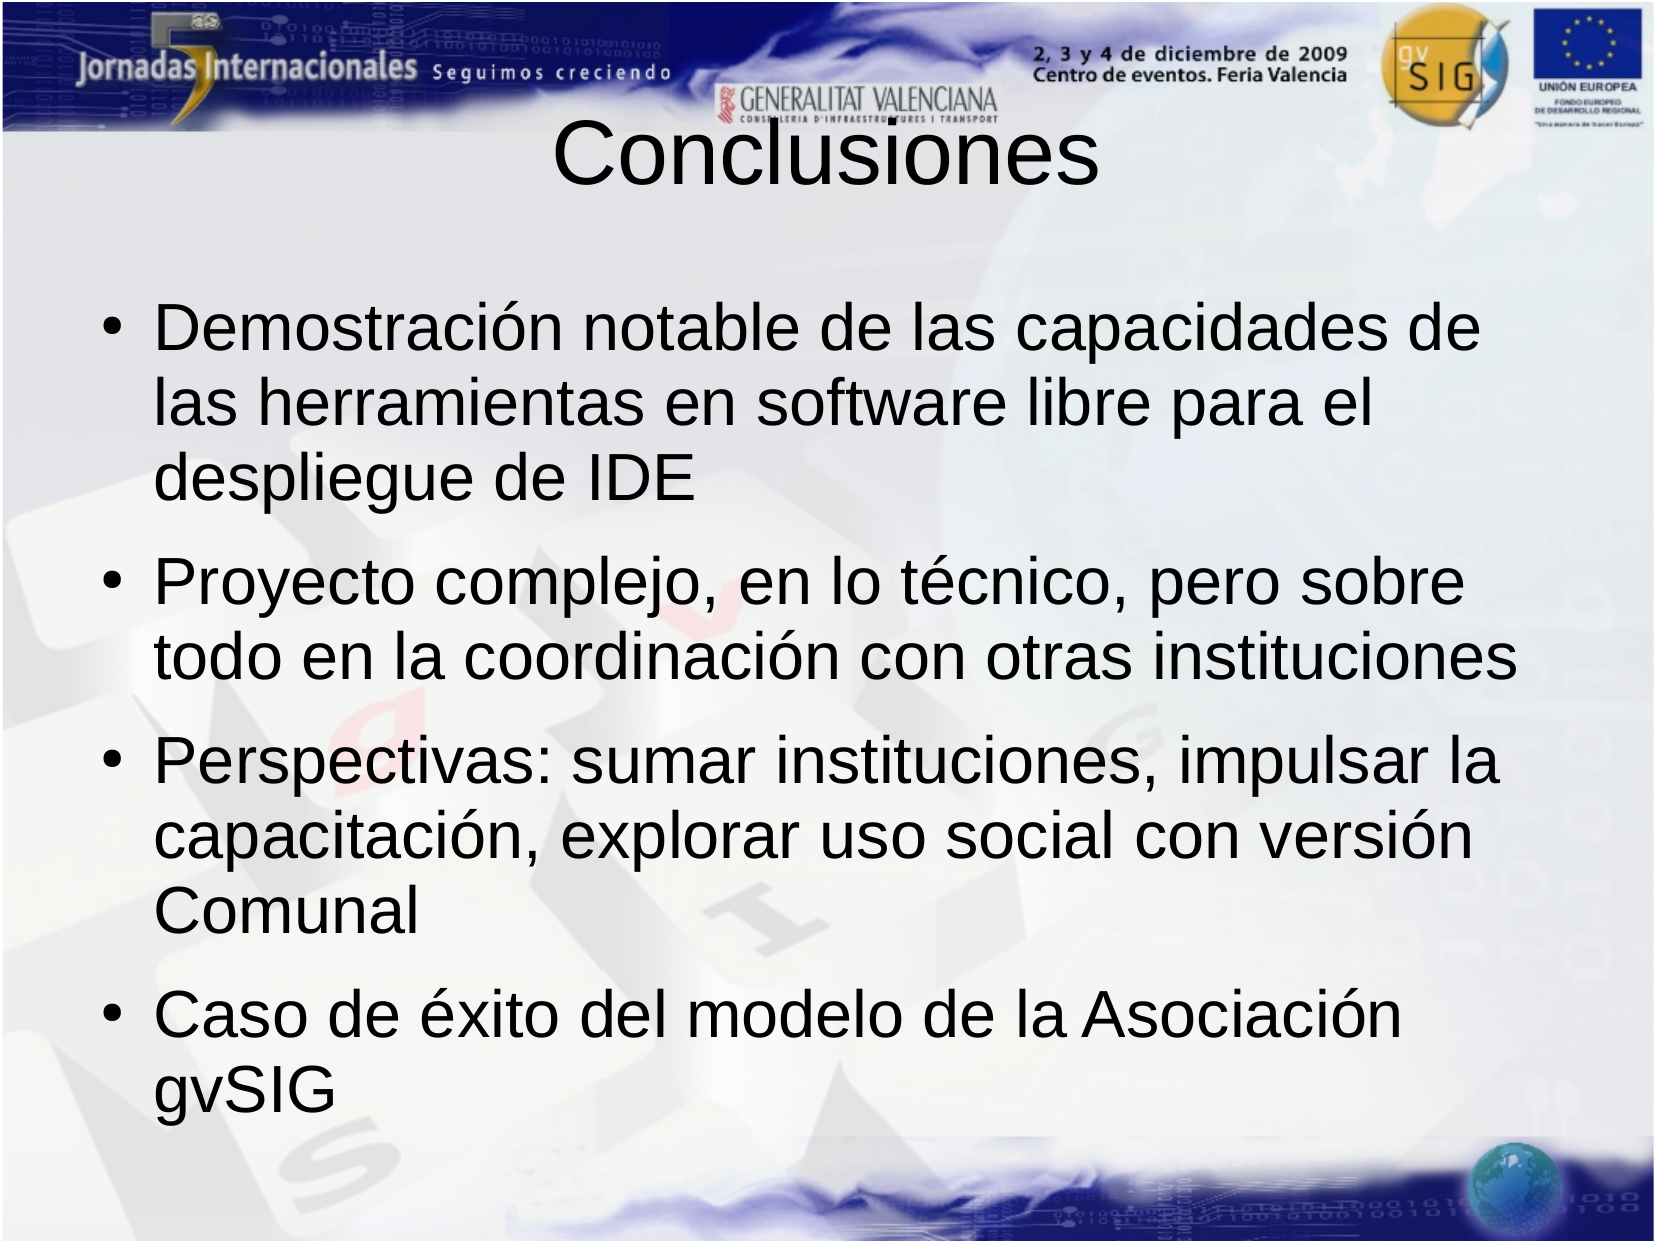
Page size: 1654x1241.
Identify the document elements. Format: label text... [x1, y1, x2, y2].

title Conclusiones [82, 56, 1571, 250]
list Demostración notable de las capacidades de las herramientas en software libre para el despliegue de IDE Proyecto complejo, en lo técnico, pero sobre todo en la coordinación con otras instituciones Perspectivas: sumar instituciones, impulsar la capacitación, explorar uso social con versión Comunal Caso de éxito del modelo de la Asociación gvSIG [82, 290, 1571, 1127]
picture [2, 2, 1654, 1241]
